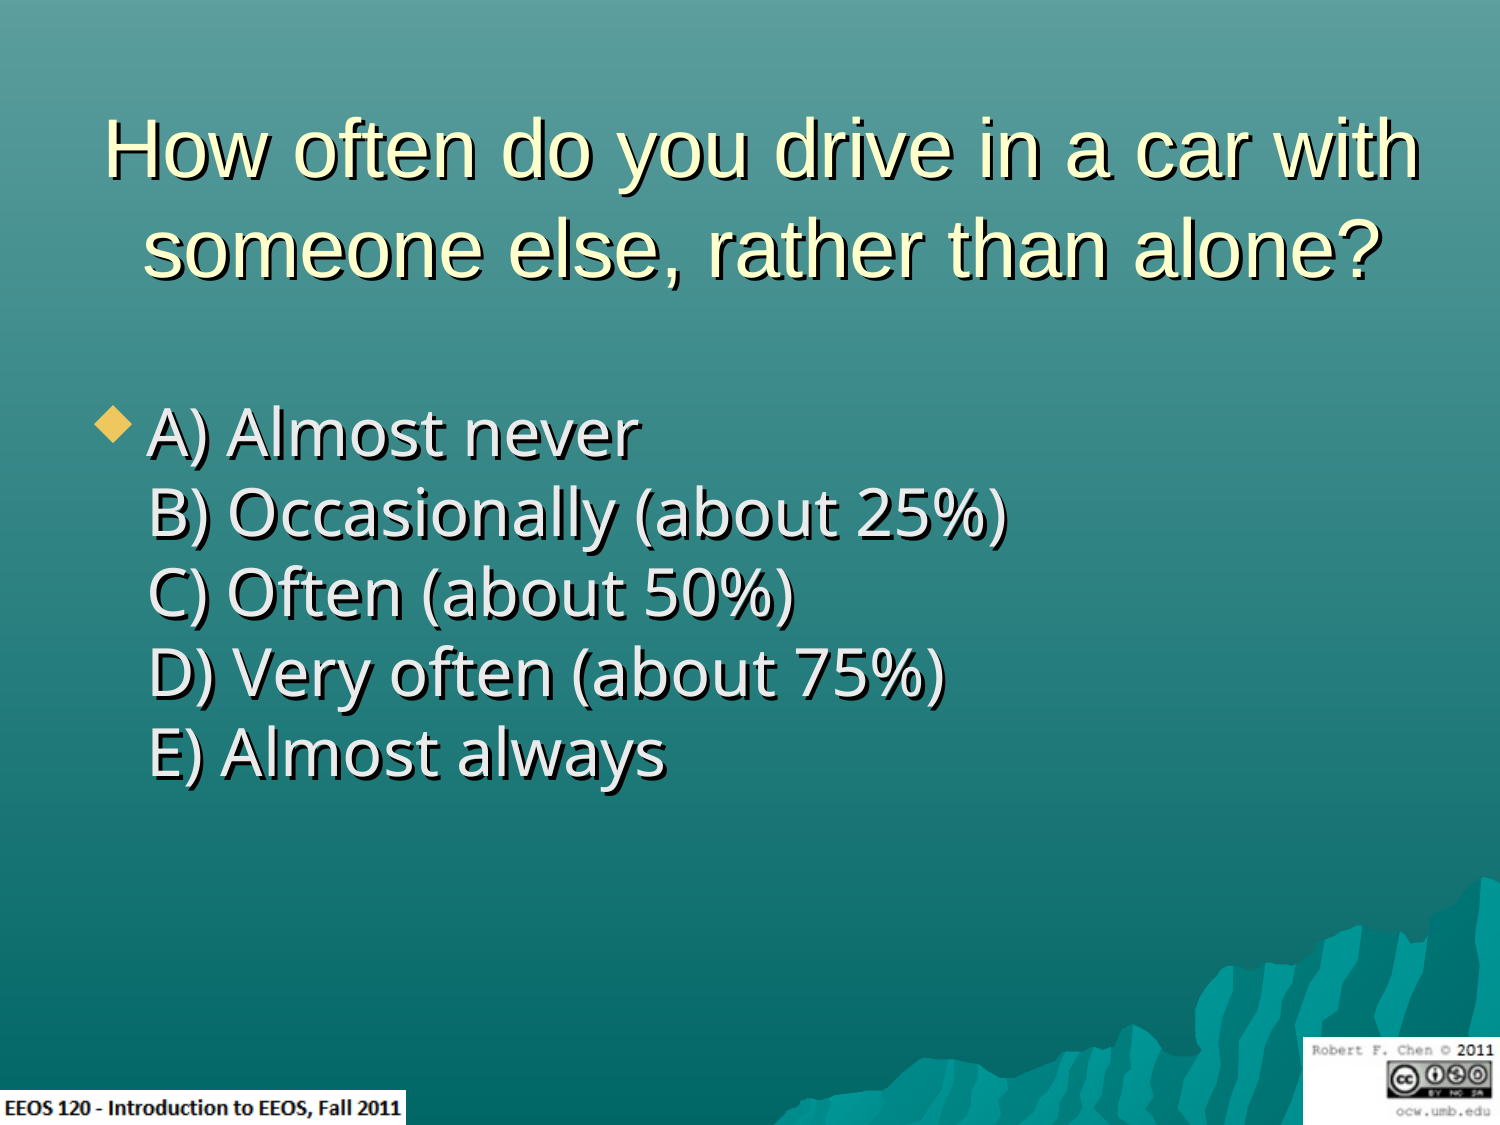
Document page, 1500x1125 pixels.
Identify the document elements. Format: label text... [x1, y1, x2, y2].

title How often do you drive in a car with someone else, rather than alone? [87, 86, 1438, 302]
picture [1303, 1037, 1500, 1125]
list A) Almost never B) Occasionally (about 25%) C) Often (about 50%) D) Very often (about 75%) E) Almost always [75, 382, 1426, 1125]
picture [0, 1090, 406, 1125]
